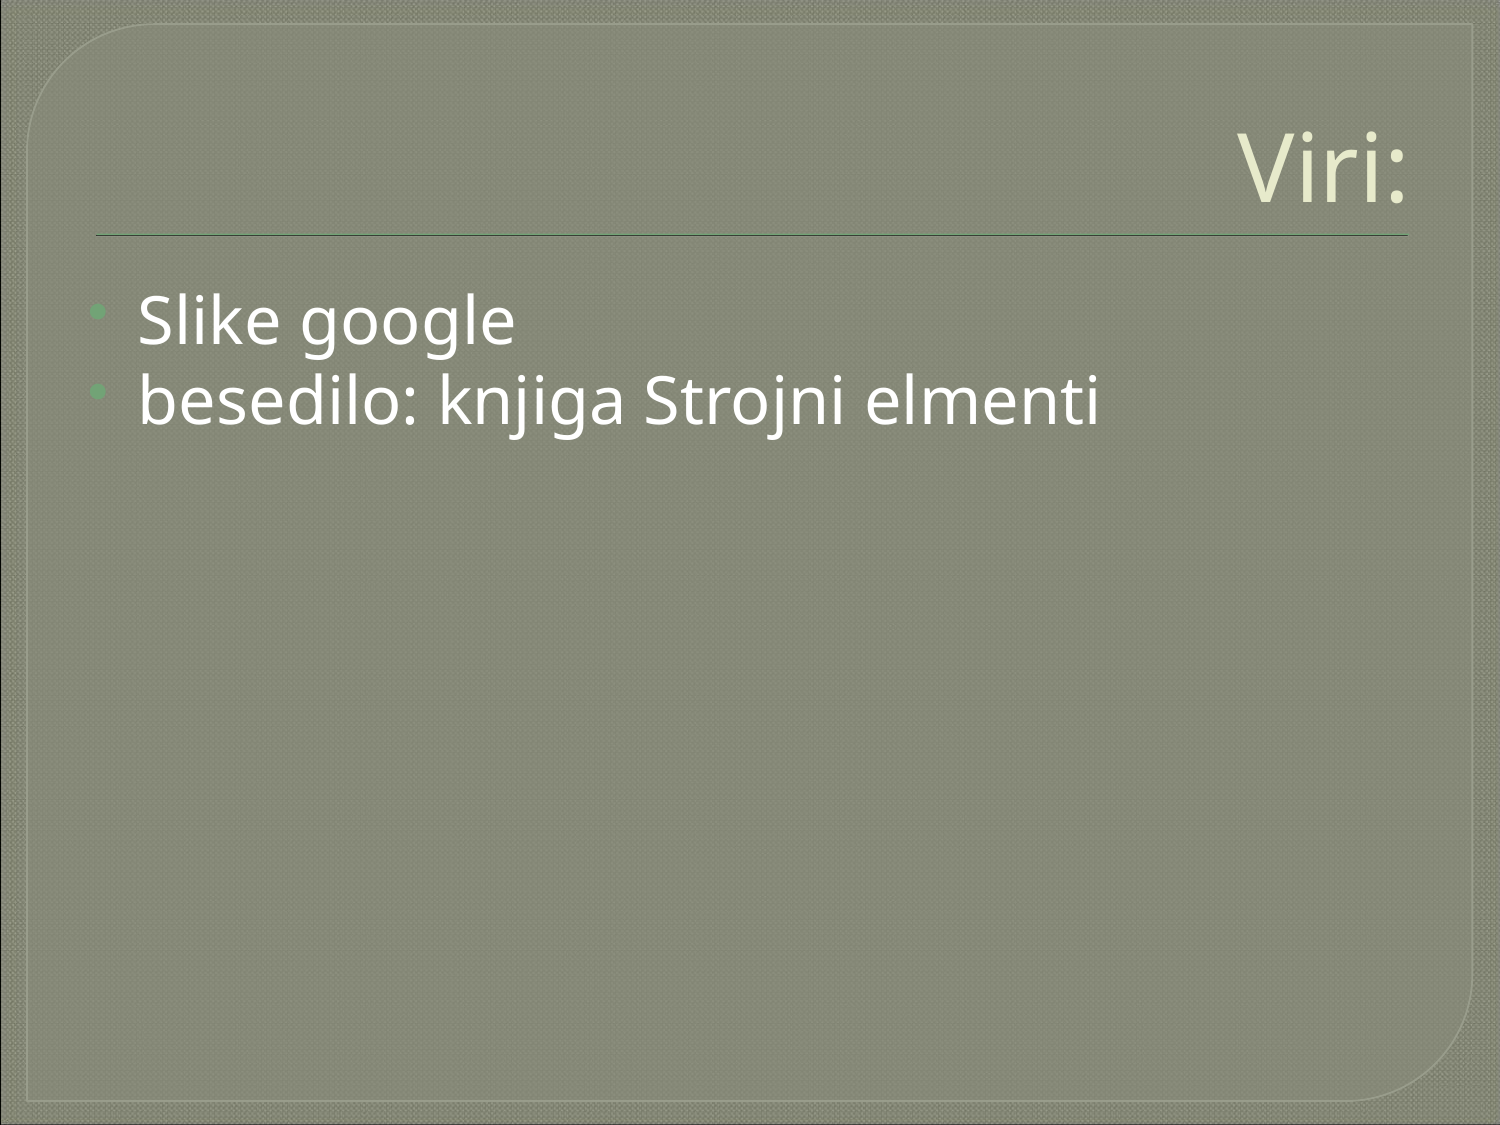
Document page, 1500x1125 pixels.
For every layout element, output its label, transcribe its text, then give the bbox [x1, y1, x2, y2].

picture [0, 0, 1500, 1125]
title Viri: [75, 41, 1425, 230]
list Slike google besedilo: knjiga Strojni elmenti [75, 270, 1425, 1013]
